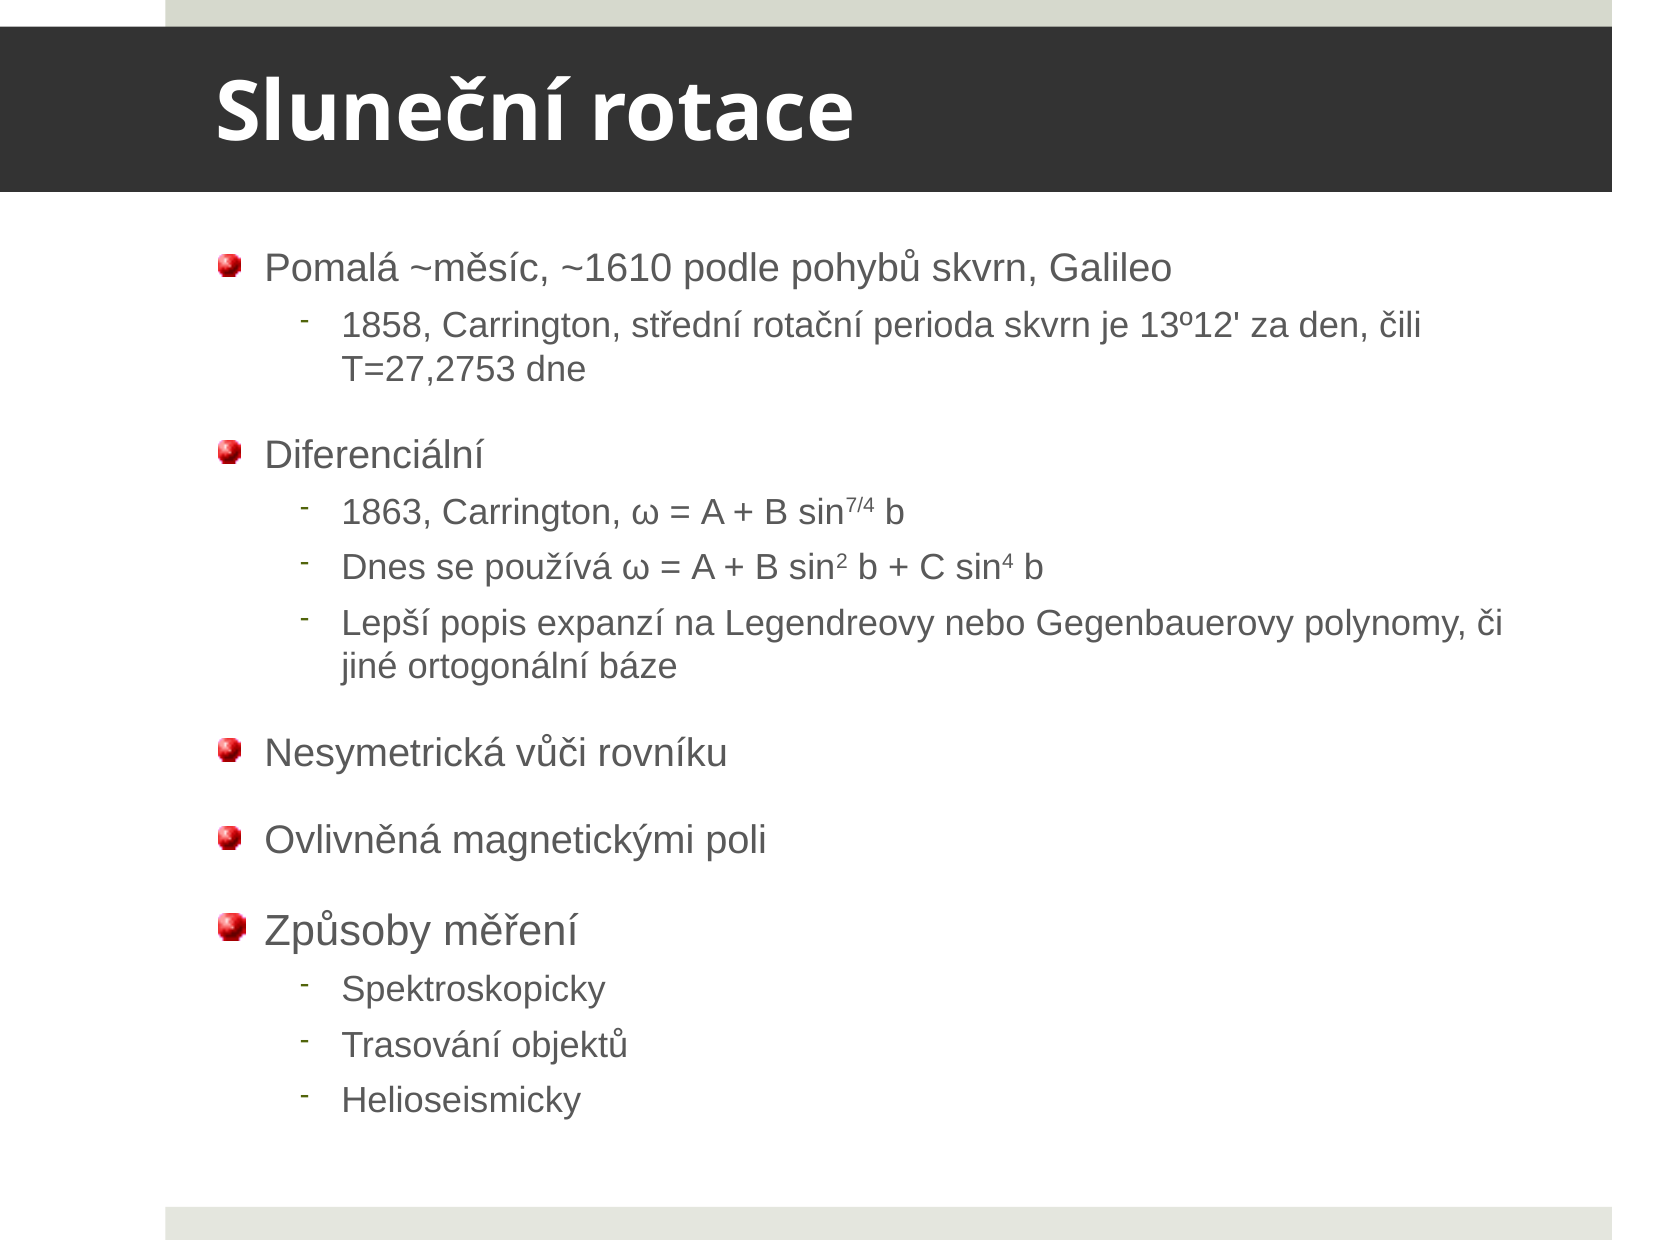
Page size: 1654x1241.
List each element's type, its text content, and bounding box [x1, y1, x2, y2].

title Sluneční rotace [0, 26, 1612, 192]
list Pomalá ~měsíc, ~1610 podle pohybů skvrn, Galileo 1858, Carrington, střední rotační perioda skvrn je 13º12' za den, čili T=27,2753 dne Diferenciální 1863, Carrington, ω = A + B sin7/4 b Dnes se používá ω = A + B sin2 b + C sin4 b Lepší popis expanzí na Legendreovy nebo Gegenbauerovy polynomy, či jiné ortogonální báze Nesymetrická vůči rovníku Ovlivněná magnetickými poli Způsoby měření Spektroskopicky Trasování objektů Helioseismicky [201, 233, 1578, 1134]
